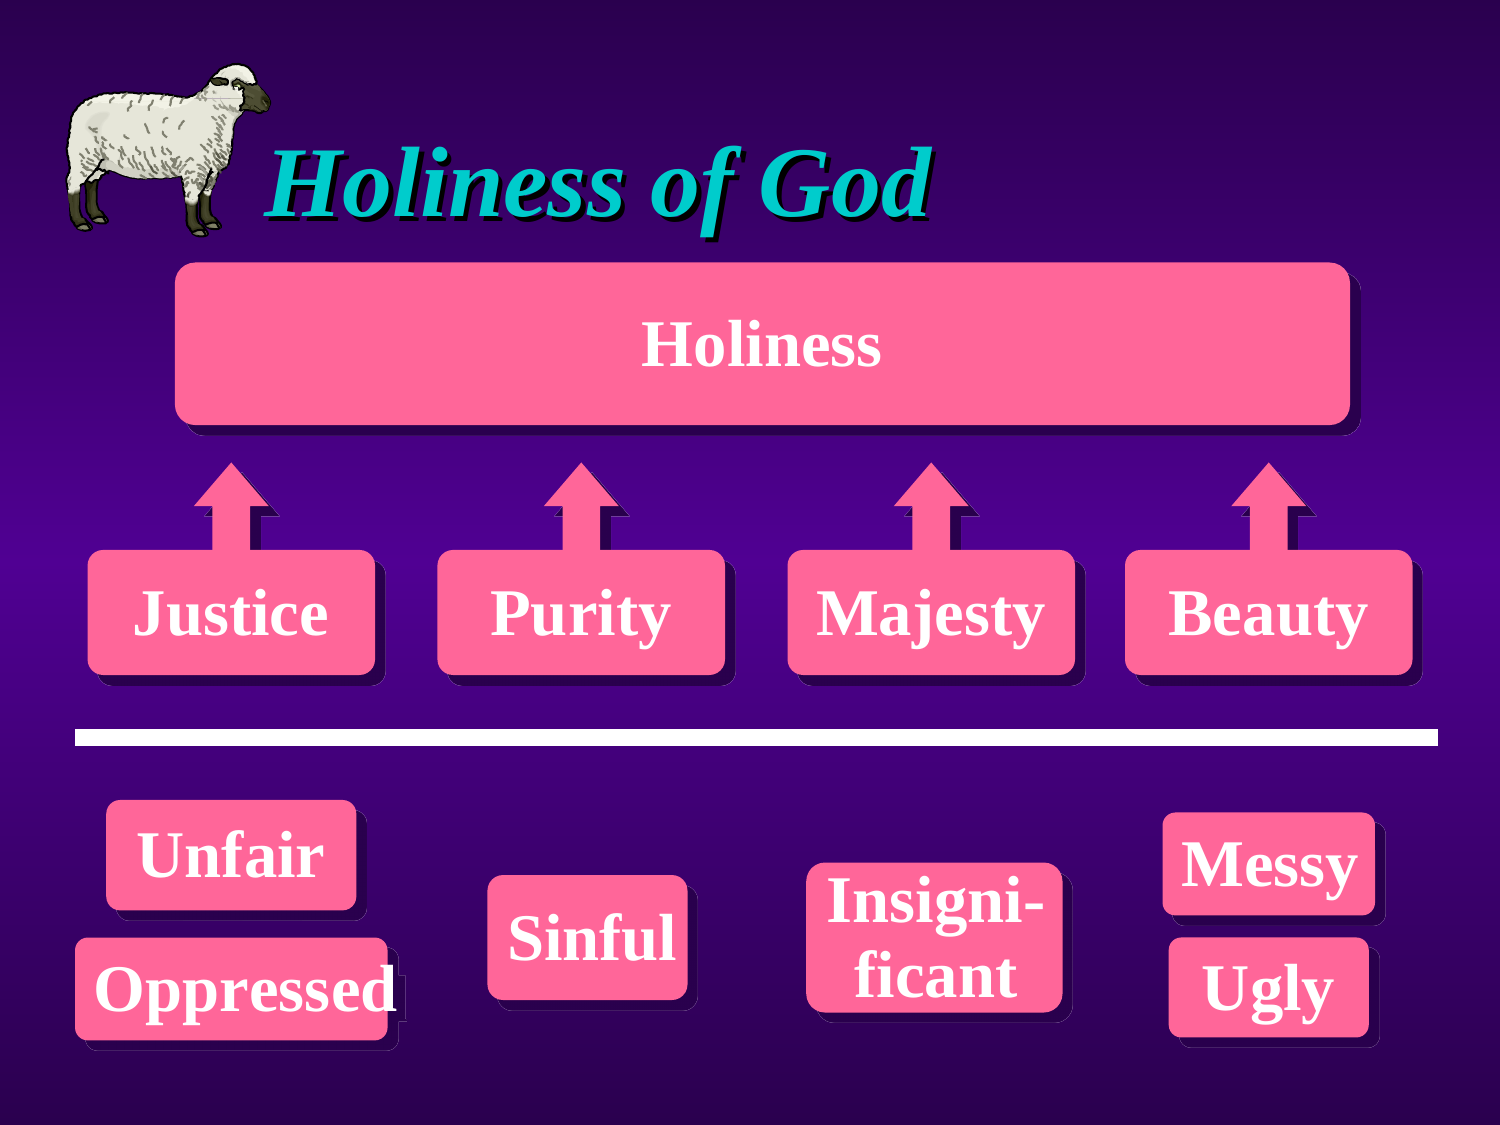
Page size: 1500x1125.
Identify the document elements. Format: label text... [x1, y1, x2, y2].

title Holiness of God [249, 78, 1388, 288]
text_box Justice [87, 549, 376, 676]
text_box Messy [1162, 812, 1376, 916]
text_box Insigni- ficant [806, 862, 1063, 1013]
text_box [543, 462, 619, 549]
text_box Sinful [487, 875, 688, 1001]
text_box Oppressed [75, 937, 388, 1041]
text_box Majesty [787, 549, 1076, 676]
text_box [1231, 462, 1307, 549]
text_box Ugly [1168, 937, 1369, 1038]
text_box Holiness [174, 262, 1351, 426]
text_box Beauty [1125, 549, 1413, 676]
text_box Unfair [106, 799, 357, 911]
text_box Oppressed [372, 983, 384, 1008]
text_box Purity [437, 549, 726, 676]
text_box [193, 462, 269, 549]
text_box [893, 462, 969, 549]
